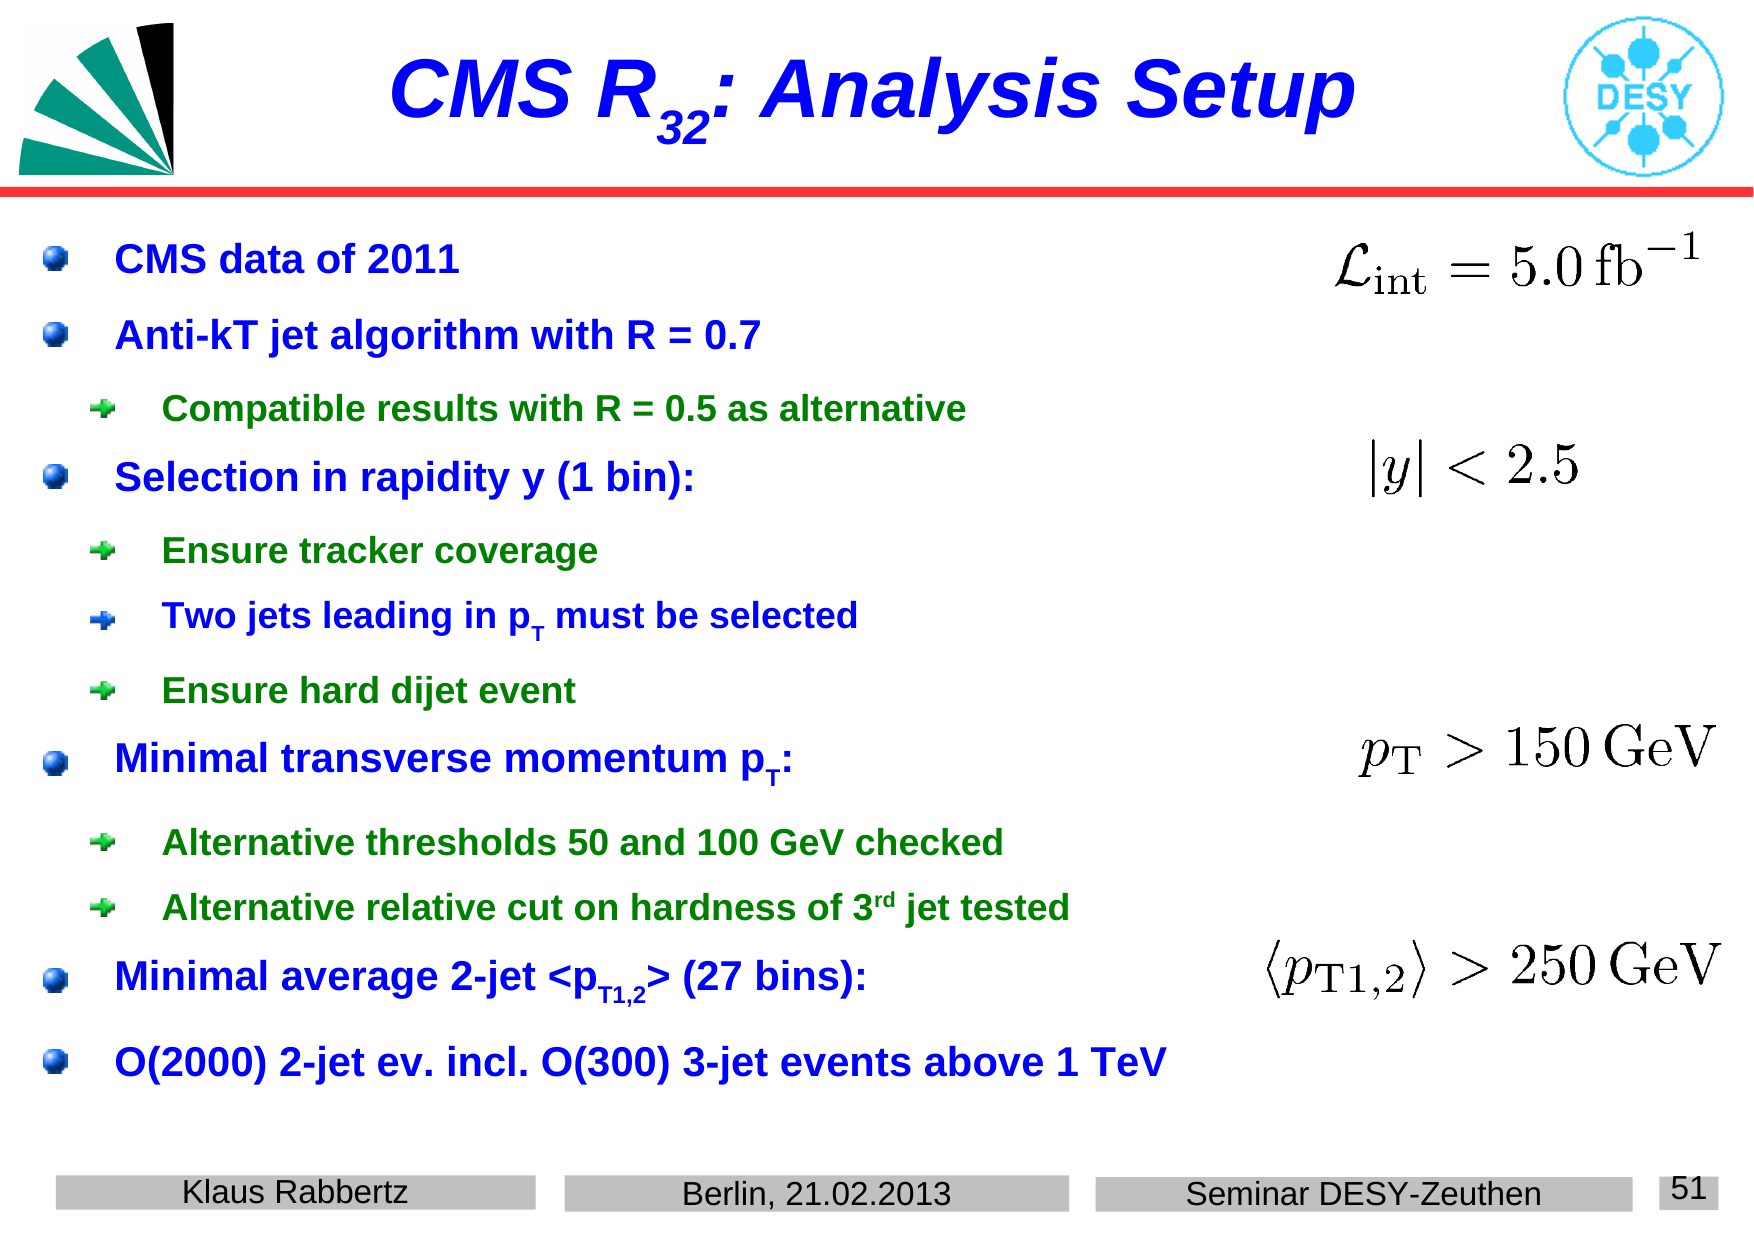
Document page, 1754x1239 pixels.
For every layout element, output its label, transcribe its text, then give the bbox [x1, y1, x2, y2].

picture [1328, 228, 1708, 299]
title CMS R32: Analysis Setup [197, 12, 1556, 178]
picture [19, 23, 174, 177]
picture [1559, 12, 1729, 182]
picture [1350, 720, 1724, 785]
picture [1250, 932, 1729, 1003]
list CMS data of 2011 Anti-kT jet algorithm with R = 0.7 Compatible results with R = 0.5 as alternative Selection in rapidity y (1 bin): Ensure tracker coverage Two jets leading in pT must be selected Ensure hard dijet event Minimal transverse momentum pT: Alternative thresholds 50 and 100 GeV checked Alternative relative cut on hardness of 3rd jet tested Minimal average 2-jet <pT1,2> (27 bins): O(2000) 2-jet ev. incl. O(300) 3-jet events above 1 TeV [31, 235, 1394, 1087]
picture [1355, 432, 1588, 502]
